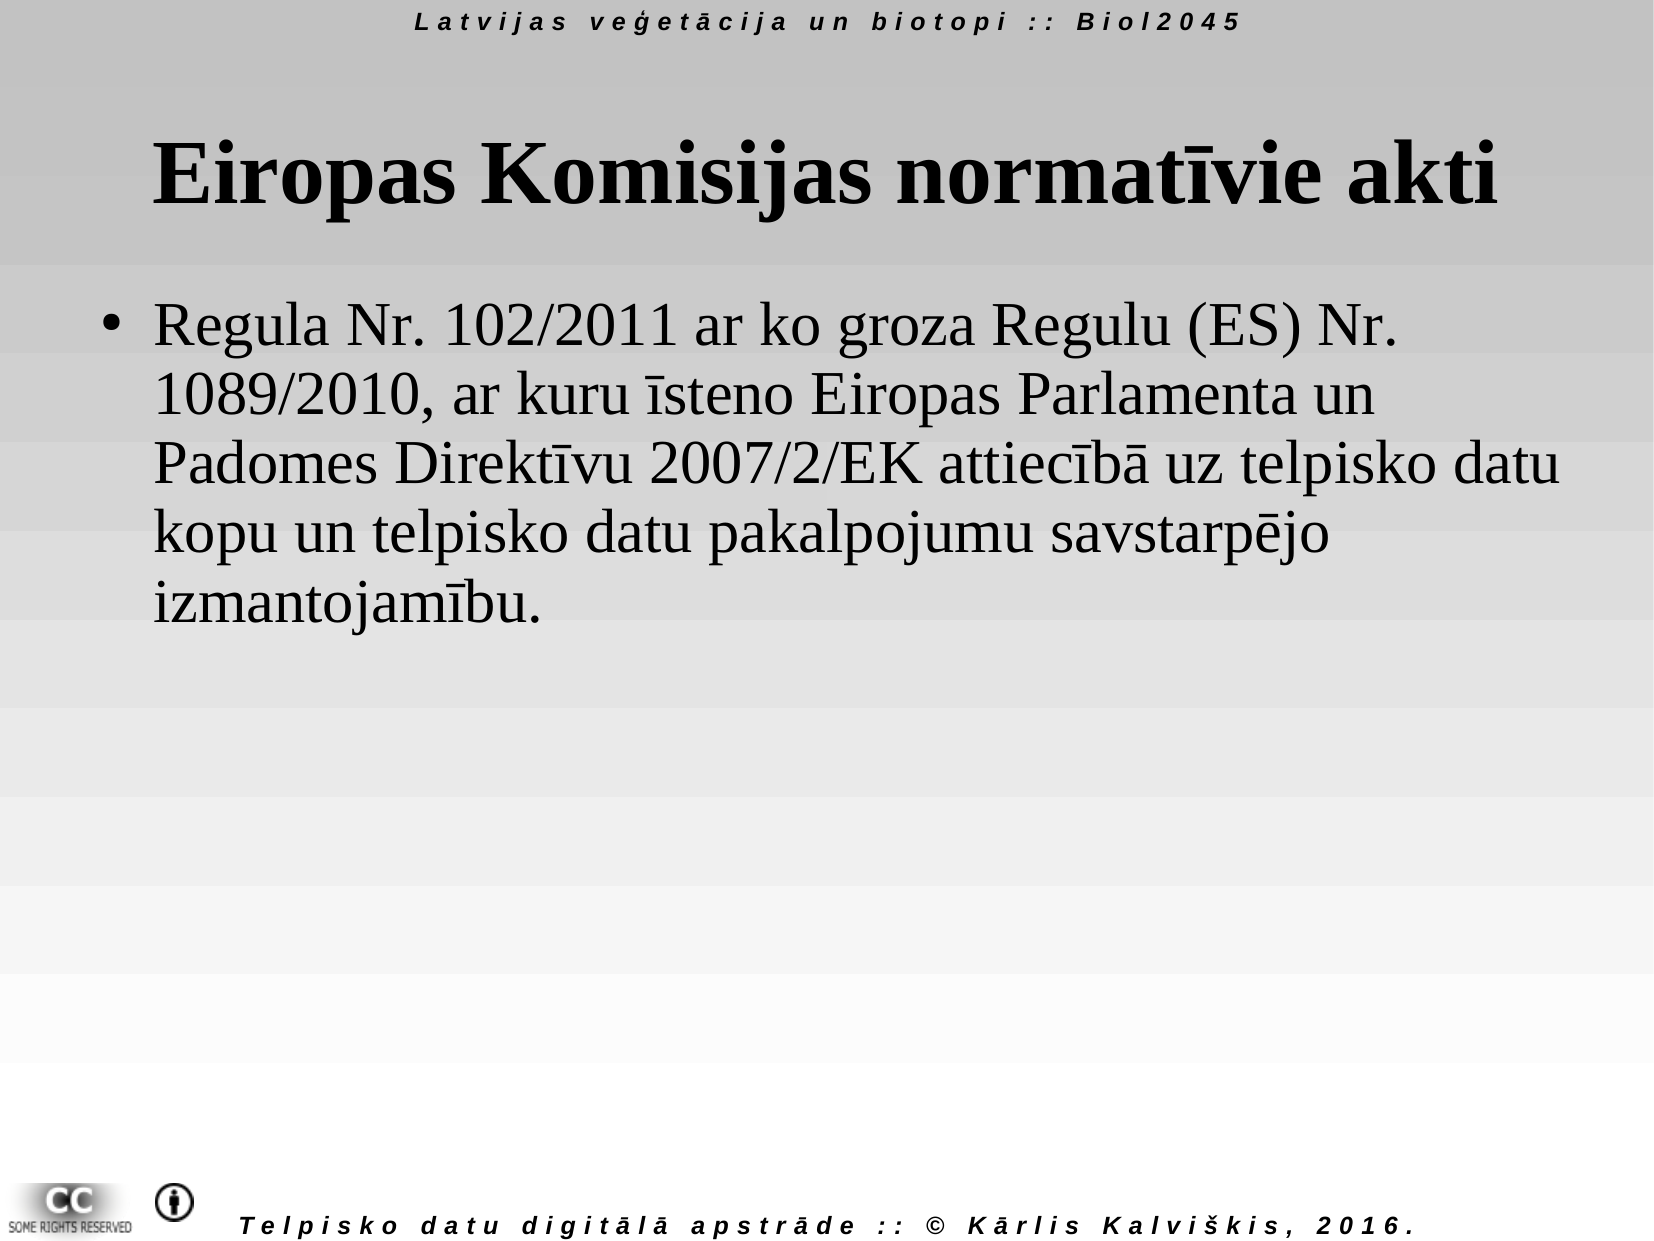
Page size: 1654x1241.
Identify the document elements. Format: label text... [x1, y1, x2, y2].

picture [0, 0, 1654, 1241]
title Eiropas Komisijas normatīvie akti [29, 49, 1625, 296]
list Regula Nr. 102/2011 ar ko groza Regulu (ES) Nr. 1089/2010, ar kuru īsteno Eiropas Parlamenta un Padomes Direktīvu 2007/2/EK attiecībā uz telpisko datu kopu un telpisko datu pakalpojumu savstarpējo izmantojamību. [82, 289, 1571, 1098]
